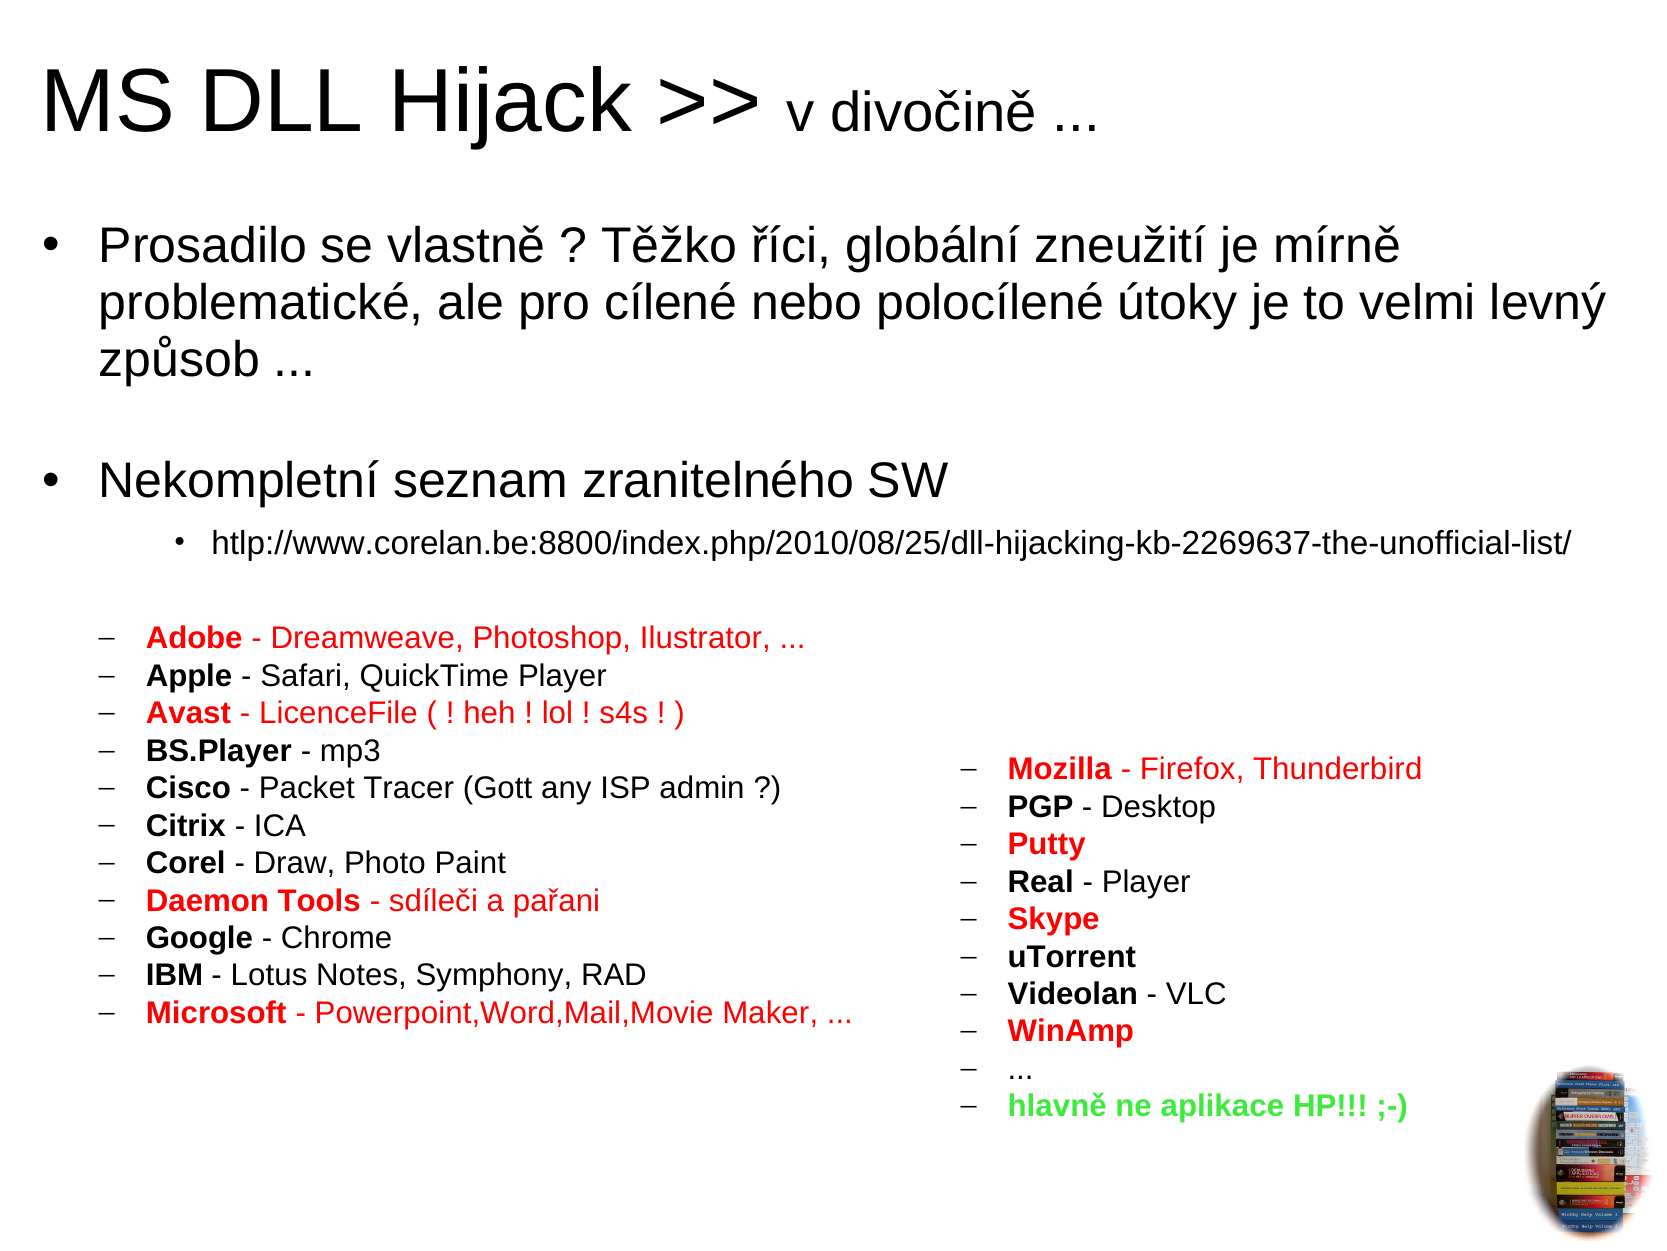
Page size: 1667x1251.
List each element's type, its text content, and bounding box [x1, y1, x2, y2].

list Mozilla - Firefox, Thunderbird PGP - Desktop Putty Real - Player Skype uTorrent Videolan - VLC WinAmp ... hlavně ne aplikace HP!!! ;-) [885, 708, 1585, 1152]
picture [1524, 1062, 1654, 1241]
title MS DLL Hijack >> v divočině ... [40, 50, 1627, 201]
list Prosadilo se vlastně ? Těžko říci, globální zneužití je mírně problematické, ale pro cílené nebo polocílené útoky je to velmi levný způsob ... Nekompletní seznam zranitelného SW htlp://www.corelan.be:8800/index.php/2010/08/25/dll-hijacking-kb-2269637-the-unofficial-list/ Adobe - Dreamweave, Photoshop, Ilustrator, ... Apple - Safari, QuickTime Player Avast - LicenceFile ( ! heh ! lol ! s4s ! ) BS.Player - mp3 Cisco - Packet Tracer (Gott any ISP admin ?) Citrix - ICA Corel - Draw, Photo Paint Daemon Tools - sdíleči a pařani Google - Chrome IBM - Lotus Notes, Symphony, RAD Microsoft - Powerpoint,Word,Mail,Movie Maker, ... [23, 216, 1609, 1143]
